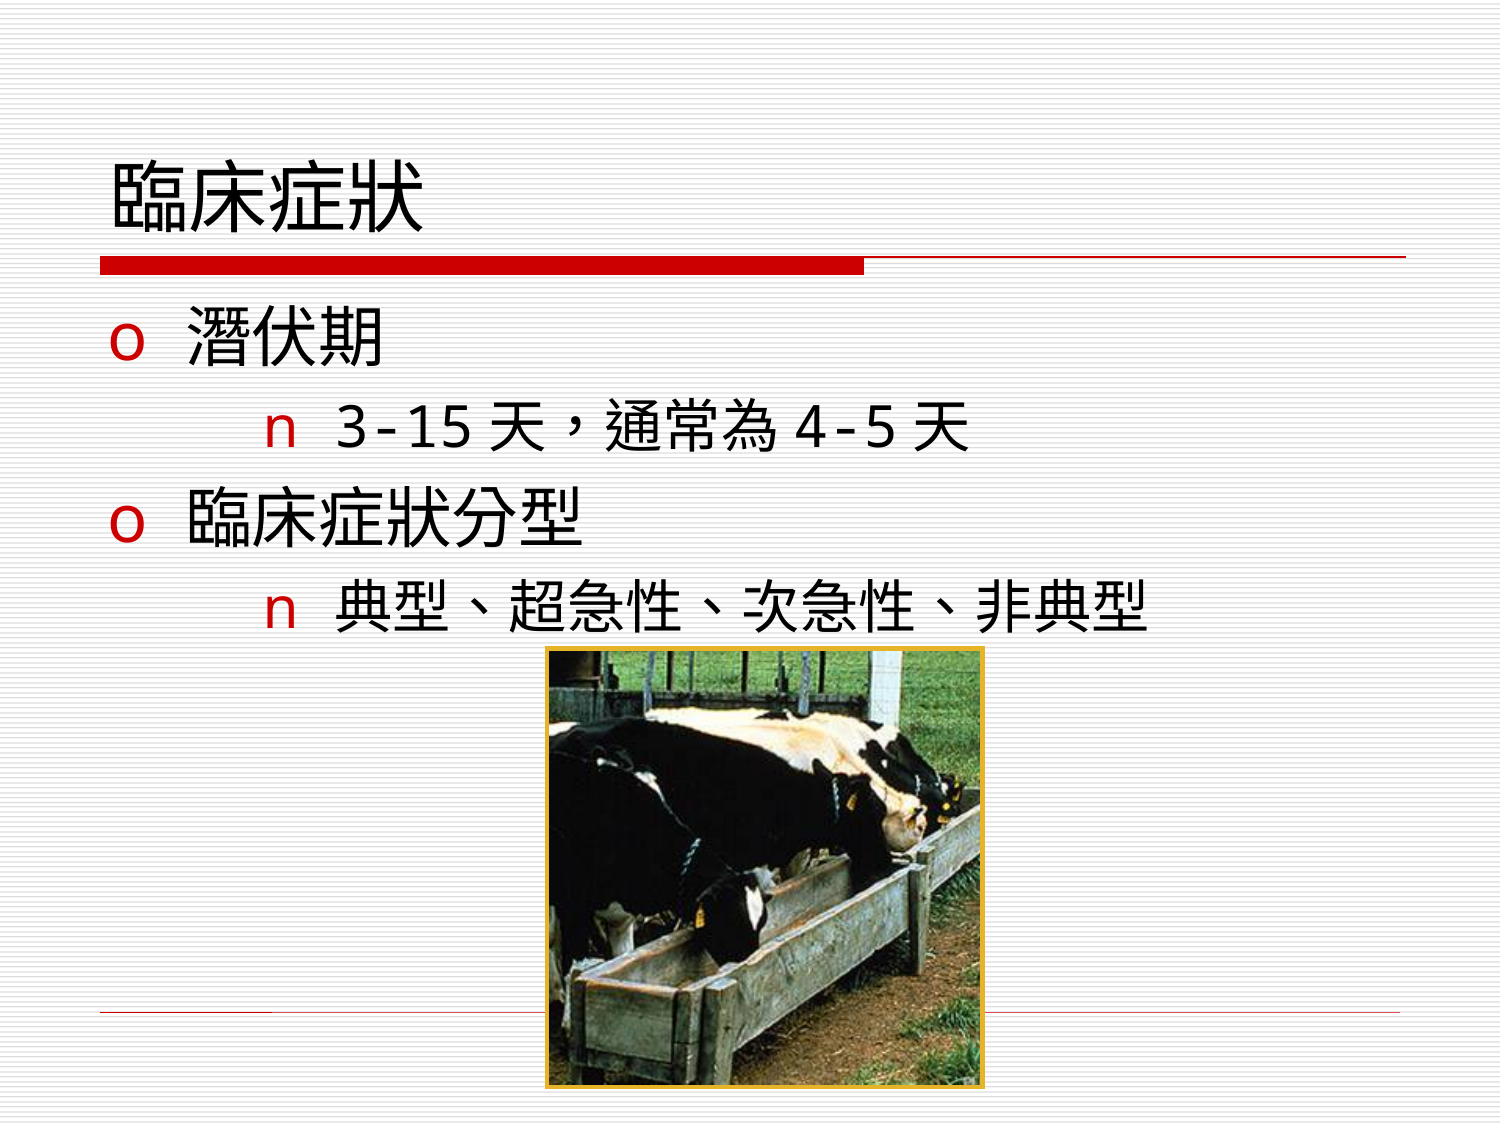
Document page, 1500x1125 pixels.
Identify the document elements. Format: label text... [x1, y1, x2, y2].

list 潛伏期 3-15天，通常為4-5天 臨床症狀分型 典型、超急性、次急性、非典型 [92, 287, 1406, 988]
title 臨床症狀 [94, 50, 1407, 250]
picture [549, 651, 981, 1085]
